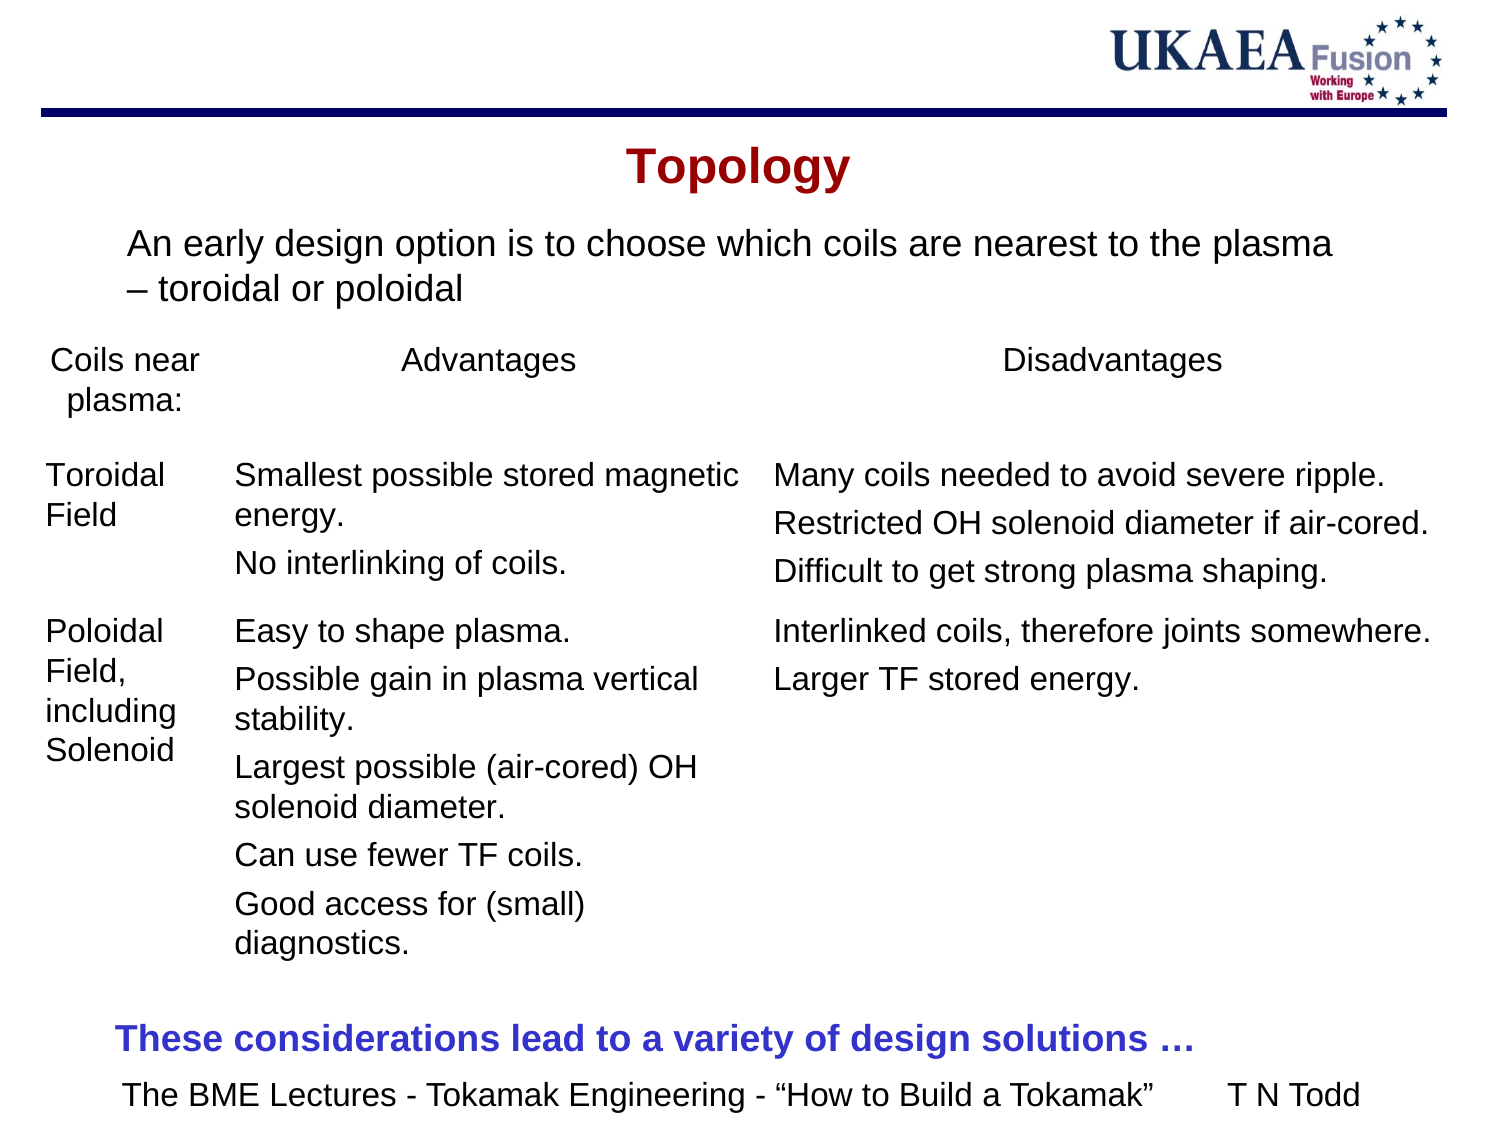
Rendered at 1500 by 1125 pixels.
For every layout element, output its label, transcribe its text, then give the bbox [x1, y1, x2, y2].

text_box An early design option is to choose which coils are nearest to the plasma – toroidal or poloidal [112, 211, 1389, 317]
table_cell Many coils needed to avoid severe ripple. Restricted OH solenoid diameter if air-cored. Difficult to get strong plasma shaping. [759, 445, 1467, 601]
text_box Topology [407, 125, 1070, 201]
table_cell Smallest possible stored magnetic energy. No interlinking of coils. [220, 445, 759, 601]
table_header Coils near plasma: [31, 330, 220, 445]
table_cell Toroidal Field [31, 445, 220, 601]
table_cell Interlinked coils, therefore joints somewhere. Larger TF stored energy. [759, 601, 1467, 969]
table_cell Easy to shape plasma. Possible gain in plasma vertical stability. Largest possible (air-cored) OH solenoid diameter. Can use fewer TF coils. Good access for (small) diagnostics. [220, 601, 759, 969]
table_header Disadvantages [759, 330, 1467, 445]
picture [1107, 15, 1443, 106]
table_cell Poloidal Field, including Solenoid [31, 601, 220, 969]
text_box These considerations lead to a variety of design solutions … [100, 1006, 1306, 1067]
table_header Advantages [220, 330, 759, 445]
